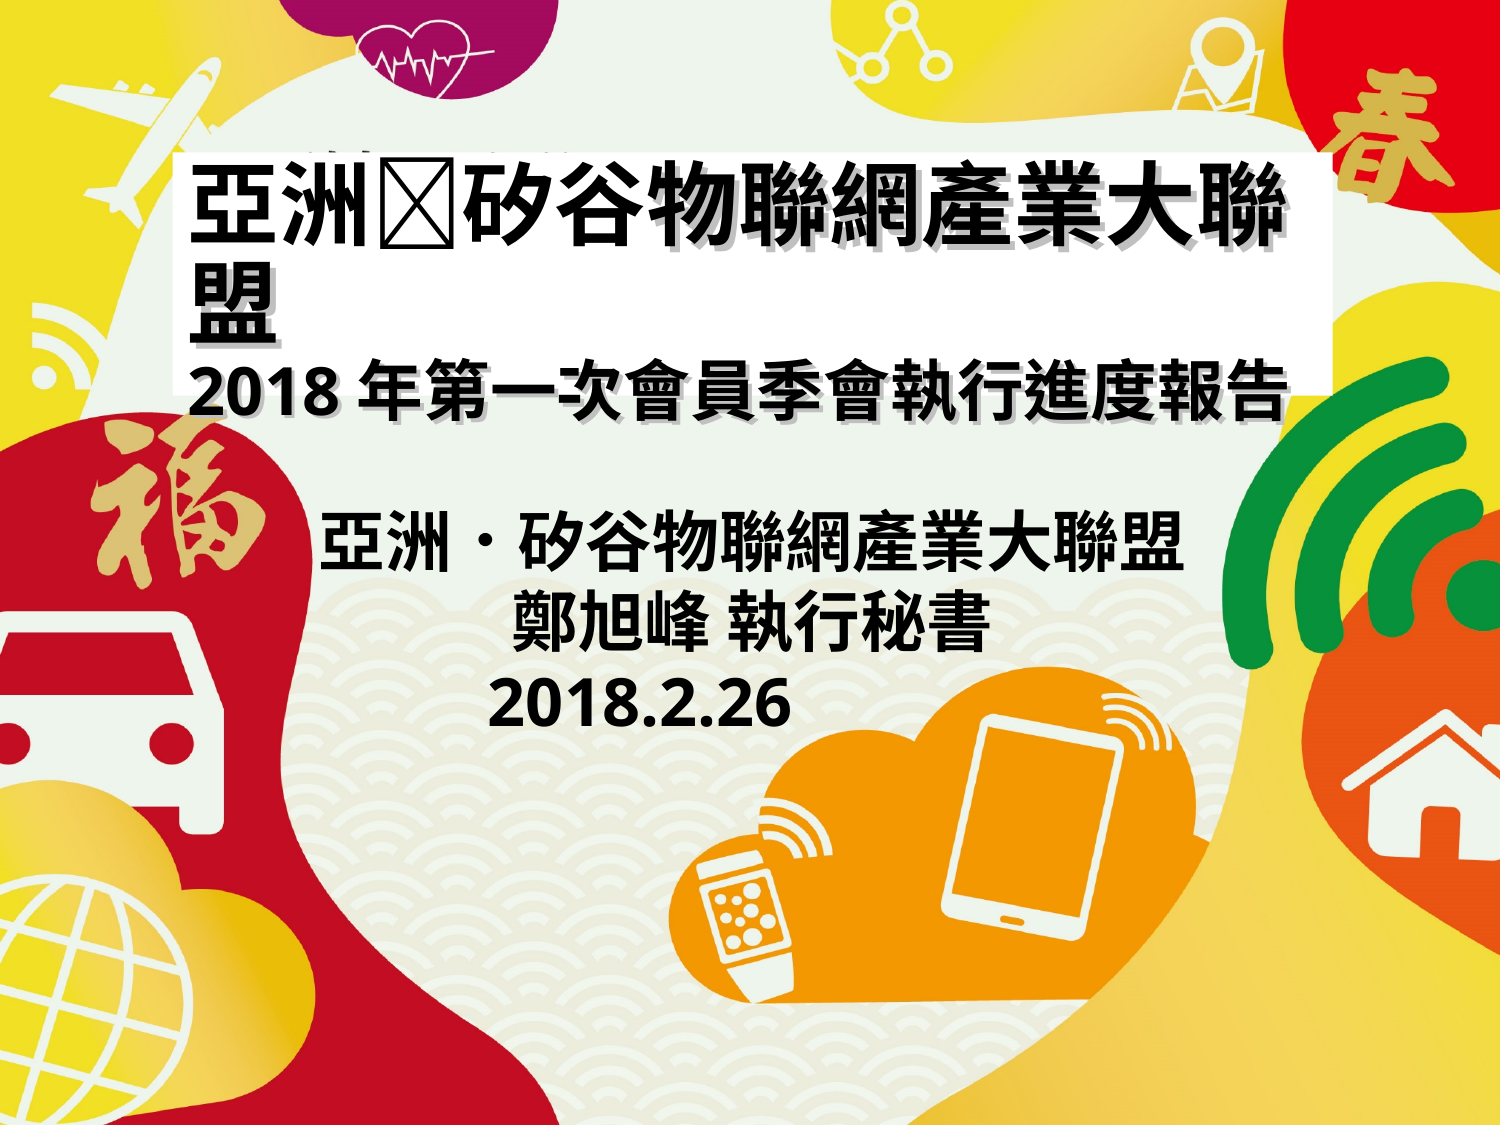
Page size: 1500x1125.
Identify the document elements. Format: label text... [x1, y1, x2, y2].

text_box 亞洲．矽谷物聯網產業大聯盟 鄭旭峰 執行秘書 2018.2.26 [260, 492, 1246, 747]
text_box 亞洲矽谷物聯網產業大聯盟 2018年第一次會員季會執行進度報告 [172, 152, 1333, 396]
picture [0, 0, 1500, 1125]
